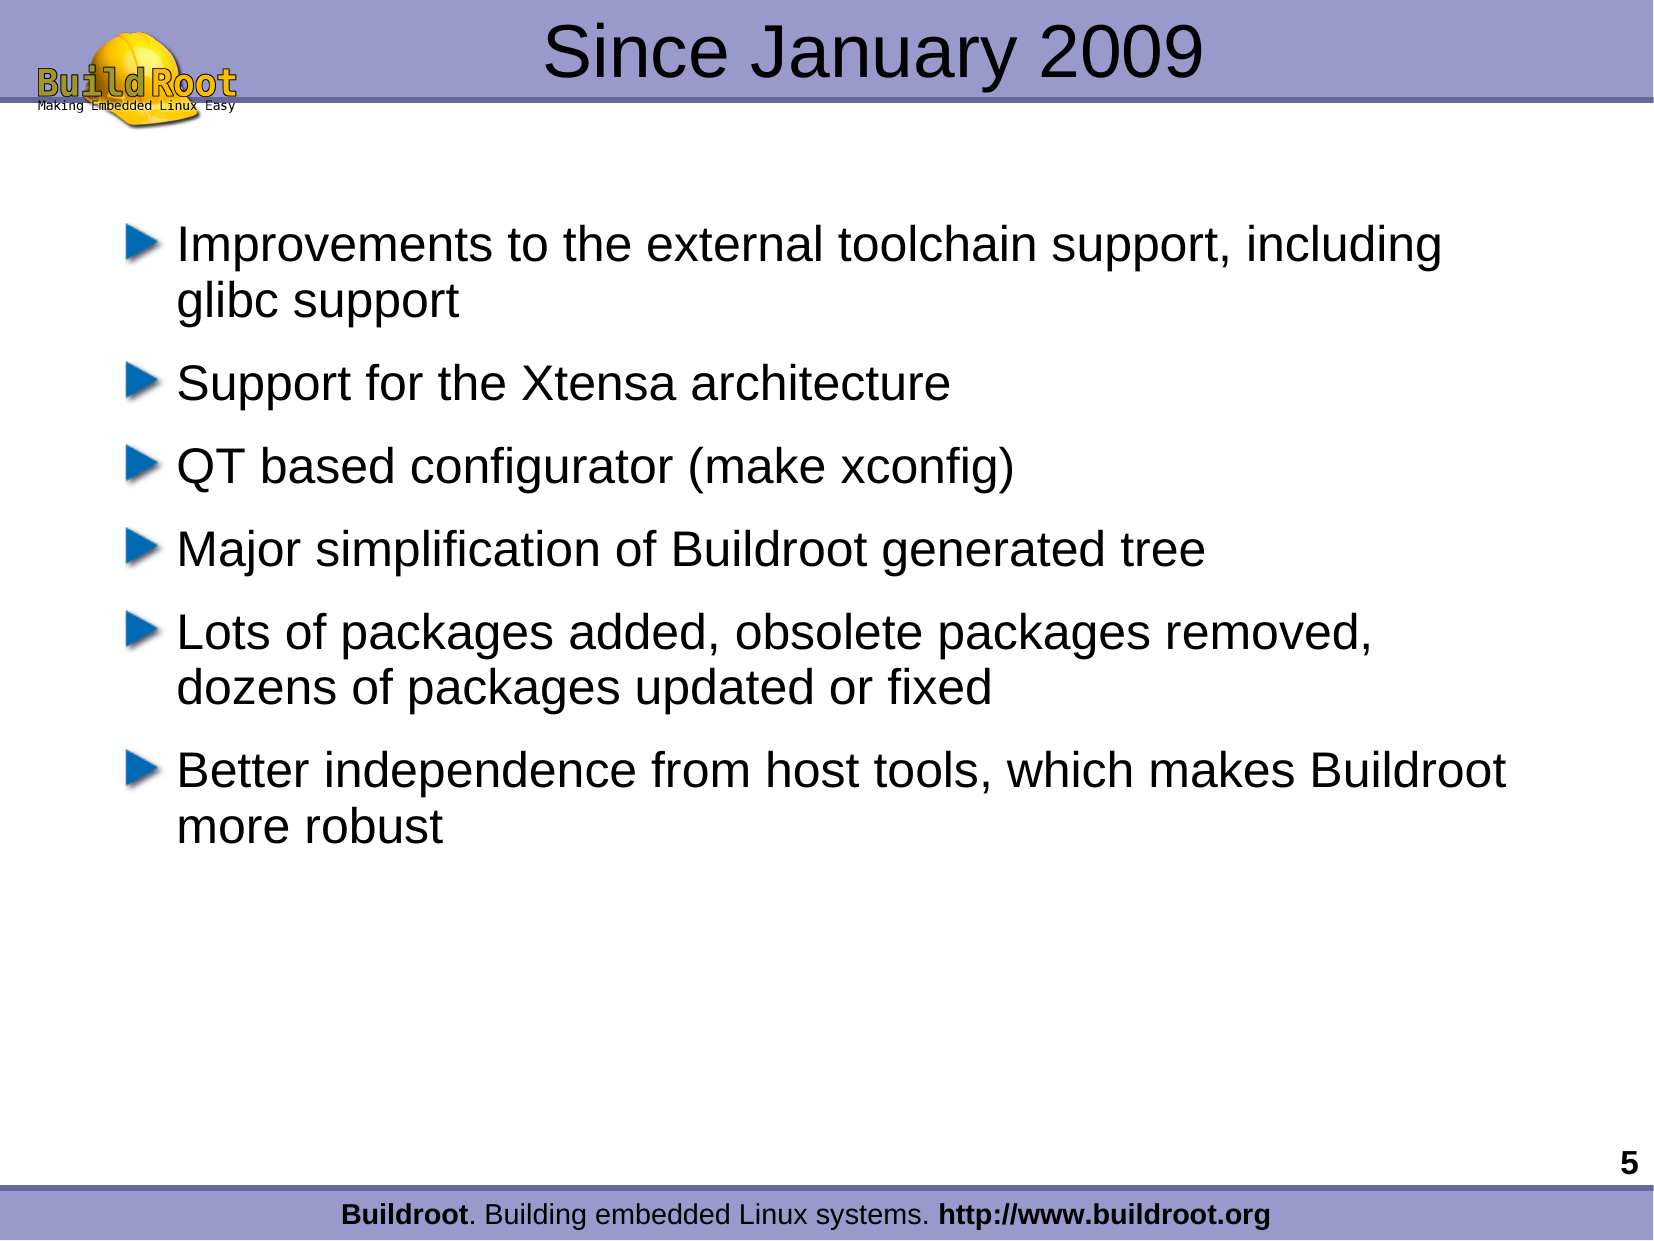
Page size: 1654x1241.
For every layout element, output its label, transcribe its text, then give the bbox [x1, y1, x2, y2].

picture [18, 17, 261, 140]
title Since January 2009 [197, 4, 1551, 98]
list Improvements to the external toolchain support, including glibc support Support for the Xtensa architecture QT based configurator (make xconfig) Major simplification of Buildroot generated tree Lots of packages added, obsolete packages removed, dozens of packages updated or fixed Better independence from host tools, which makes Buildroot more robust [105, 216, 1518, 1066]
